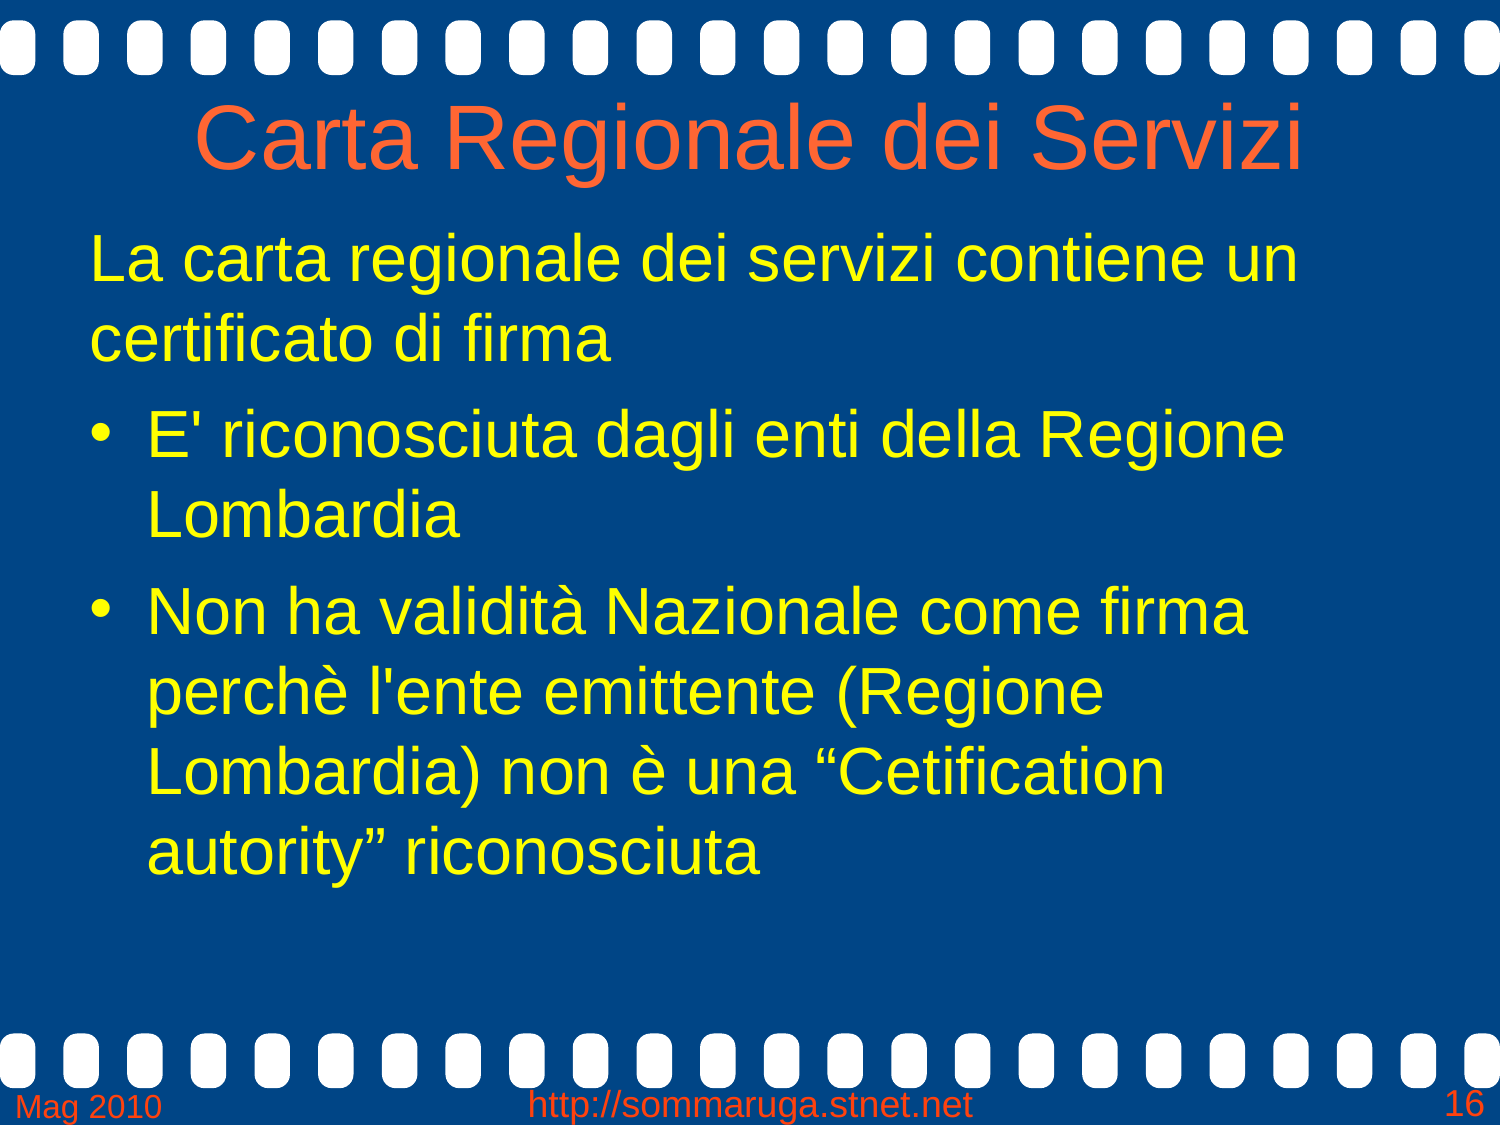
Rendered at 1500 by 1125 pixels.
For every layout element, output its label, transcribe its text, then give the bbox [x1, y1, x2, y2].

title Carta Regionale dei Servizi [75, 70, 1426, 196]
list La carta regionale dei servizi contiene un certificato di firma E' riconosciuta dagli enti della Regione Lombardia Non ha validità Nazionale come firma perchè l'ente emittente (Regione Lombardia) non è una “Cetification autority” riconosciuta [75, 206, 1426, 1006]
